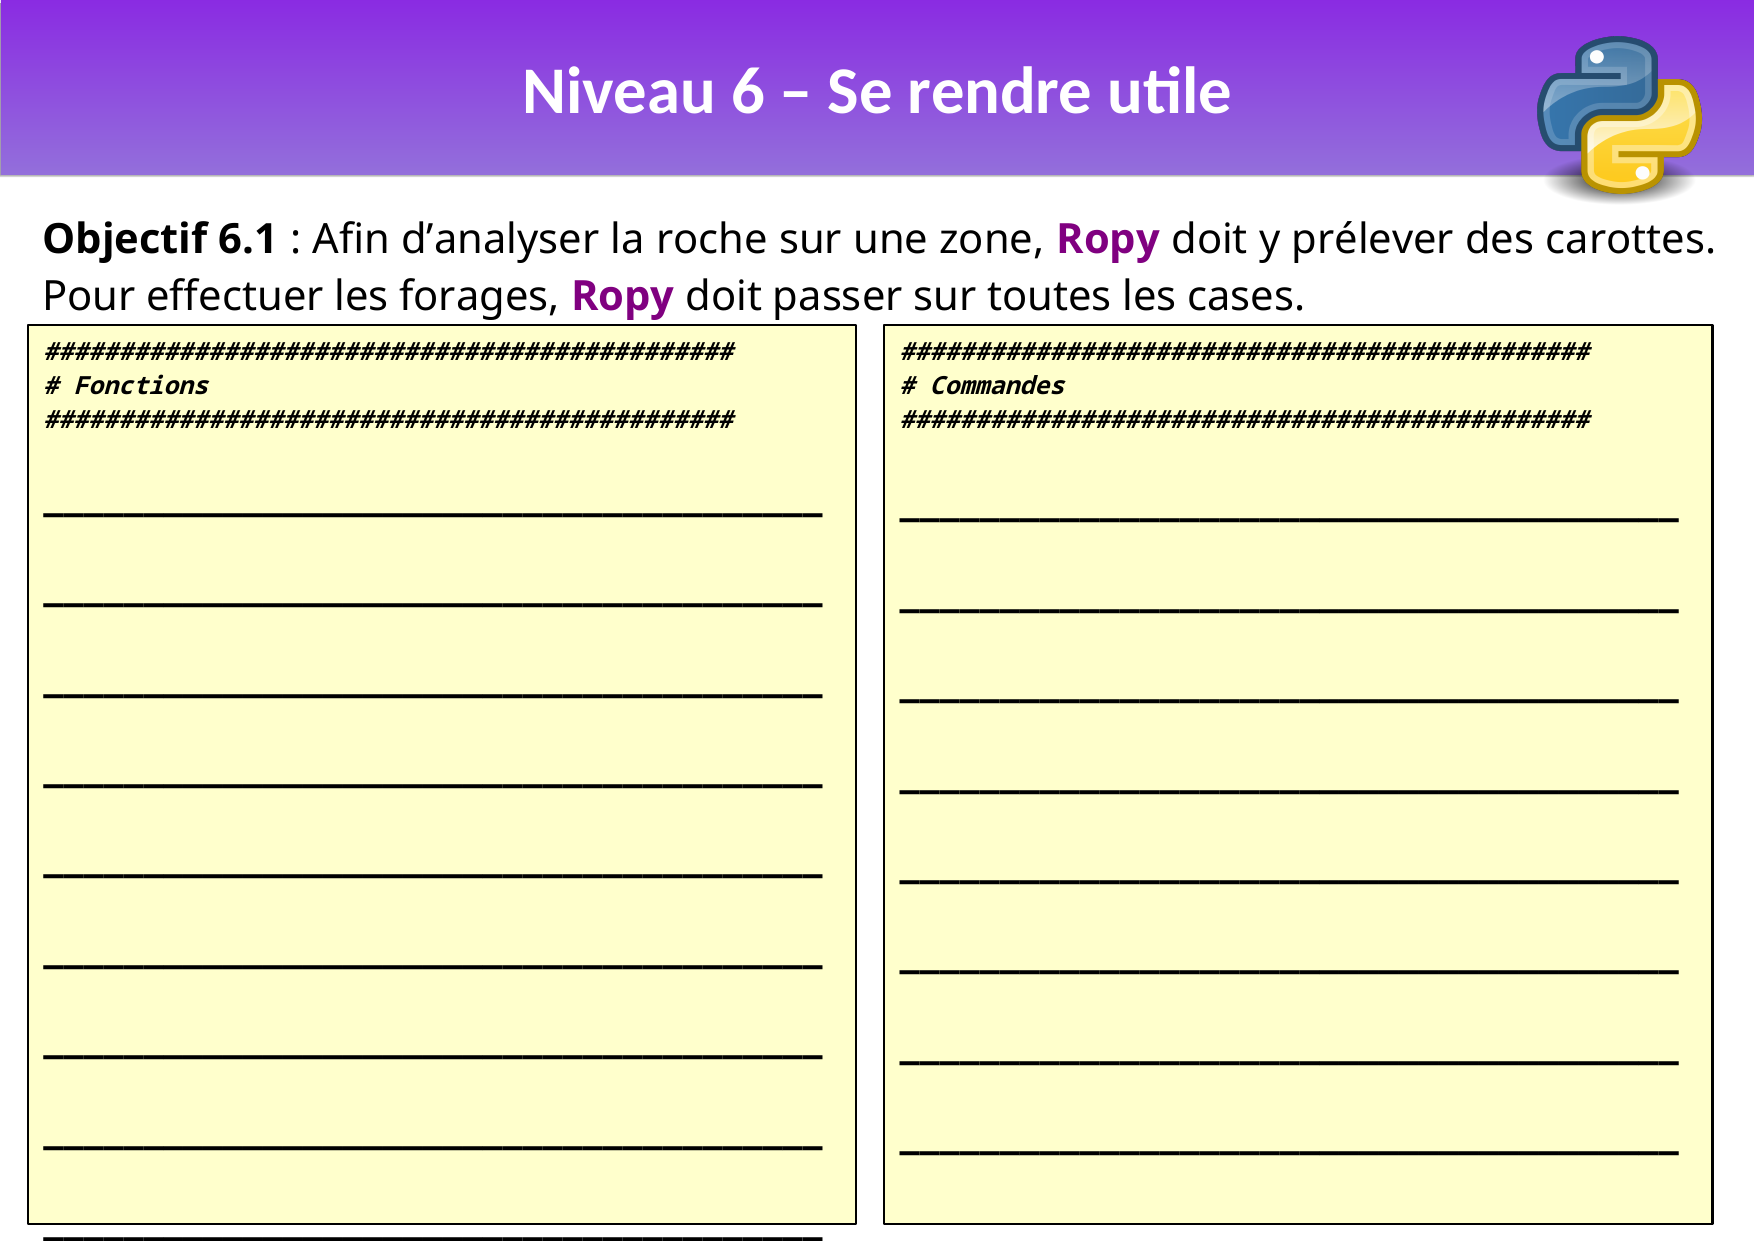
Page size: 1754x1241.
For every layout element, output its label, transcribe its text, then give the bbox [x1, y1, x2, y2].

text_box ############################################## # Commandes ############################################## _______________________________________ _______________________________________ _______________________________________ _______________________________________ _______________________________________ _______________________________________ _______________________________________ _______________________________________ _______________________________________ _______________________________________ _______________________________________ _______________________________________ [883, 325, 1713, 1224]
text_box Niveau 6 – Se rendre utile [0, 0, 1754, 175]
picture [1526, 32, 1713, 201]
text_box Objectif 6.1 : Afin d’analyser la roche sur une zone, Ropy doit y prélever des carottes. Pour effectuer les forages, Ropy doit passer sur toutes les cases. [27, 201, 1732, 311]
text_box ############################################## # Fonctions ############################################## _______________________________________ _______________________________________ _______________________________________ _______________________________________ _______________________________________ _______________________________________ _______________________________________ _______________________________________ _______________________________________ _______________________________________ _______________________________________ _______________________________________ [27, 325, 857, 1224]
